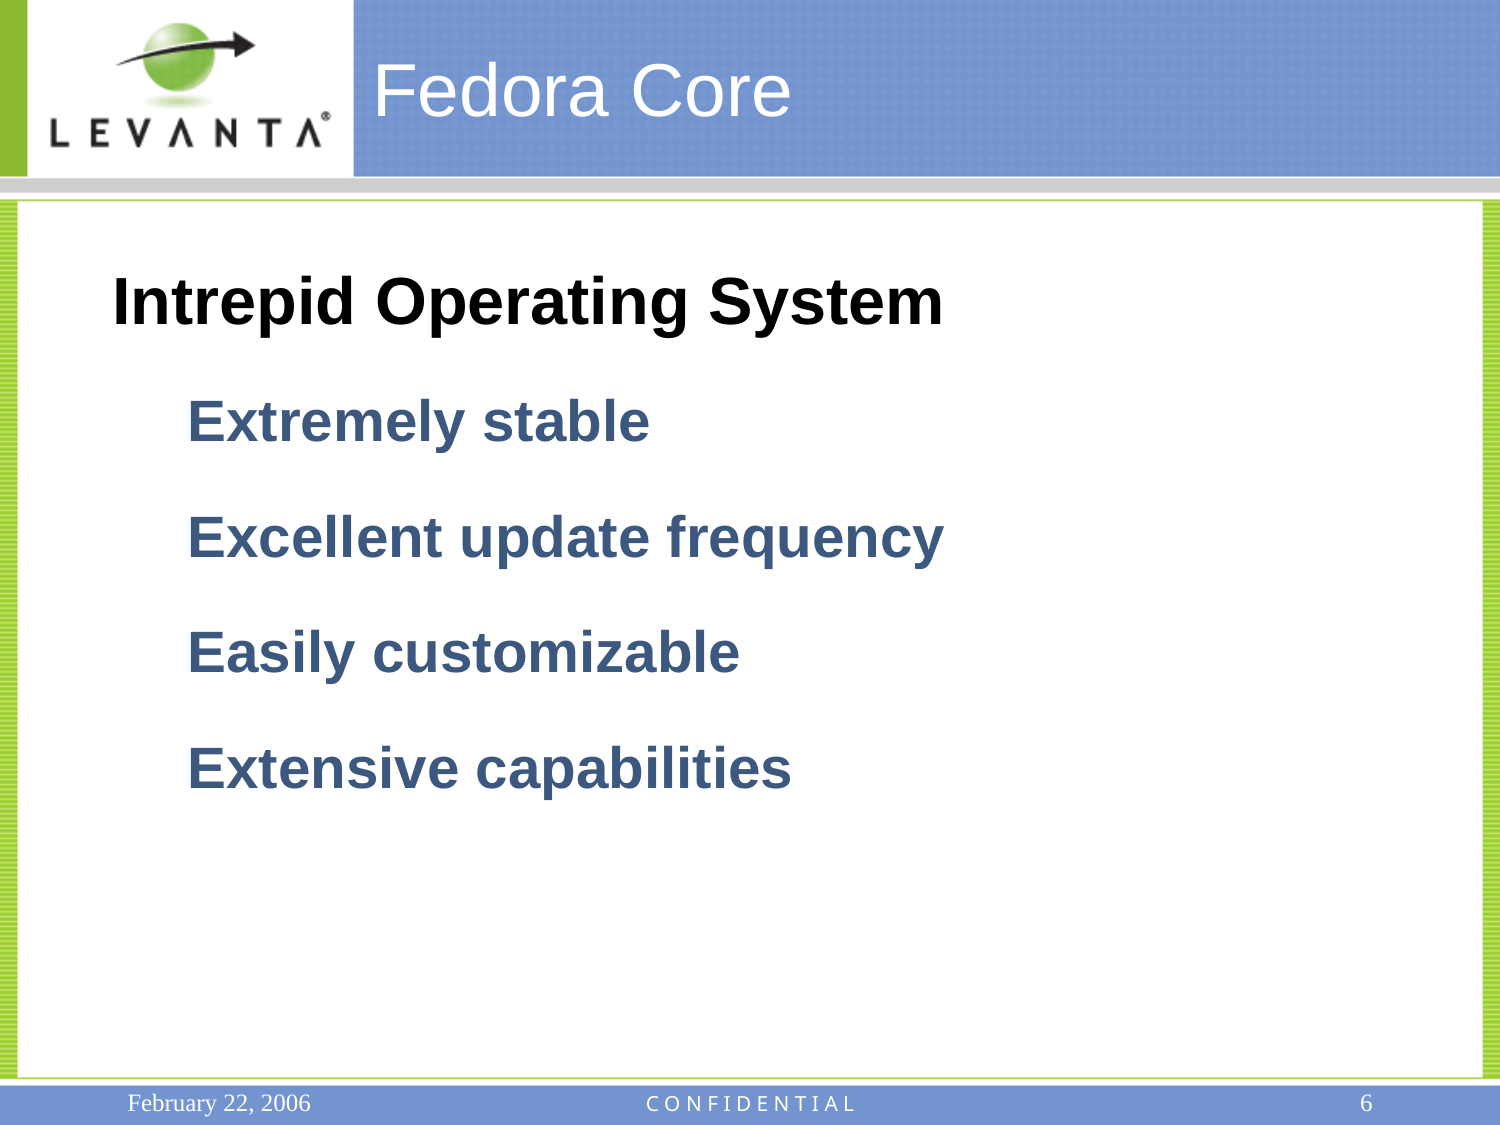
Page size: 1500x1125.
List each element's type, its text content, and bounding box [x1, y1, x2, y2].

picture [0, 0, 1500, 1125]
title Fedora Core [372, 0, 1458, 142]
list Intrepid Operating System Extremely stable Excellent update frequency Easily customizable Extensive capabilities [112, 237, 1386, 1051]
